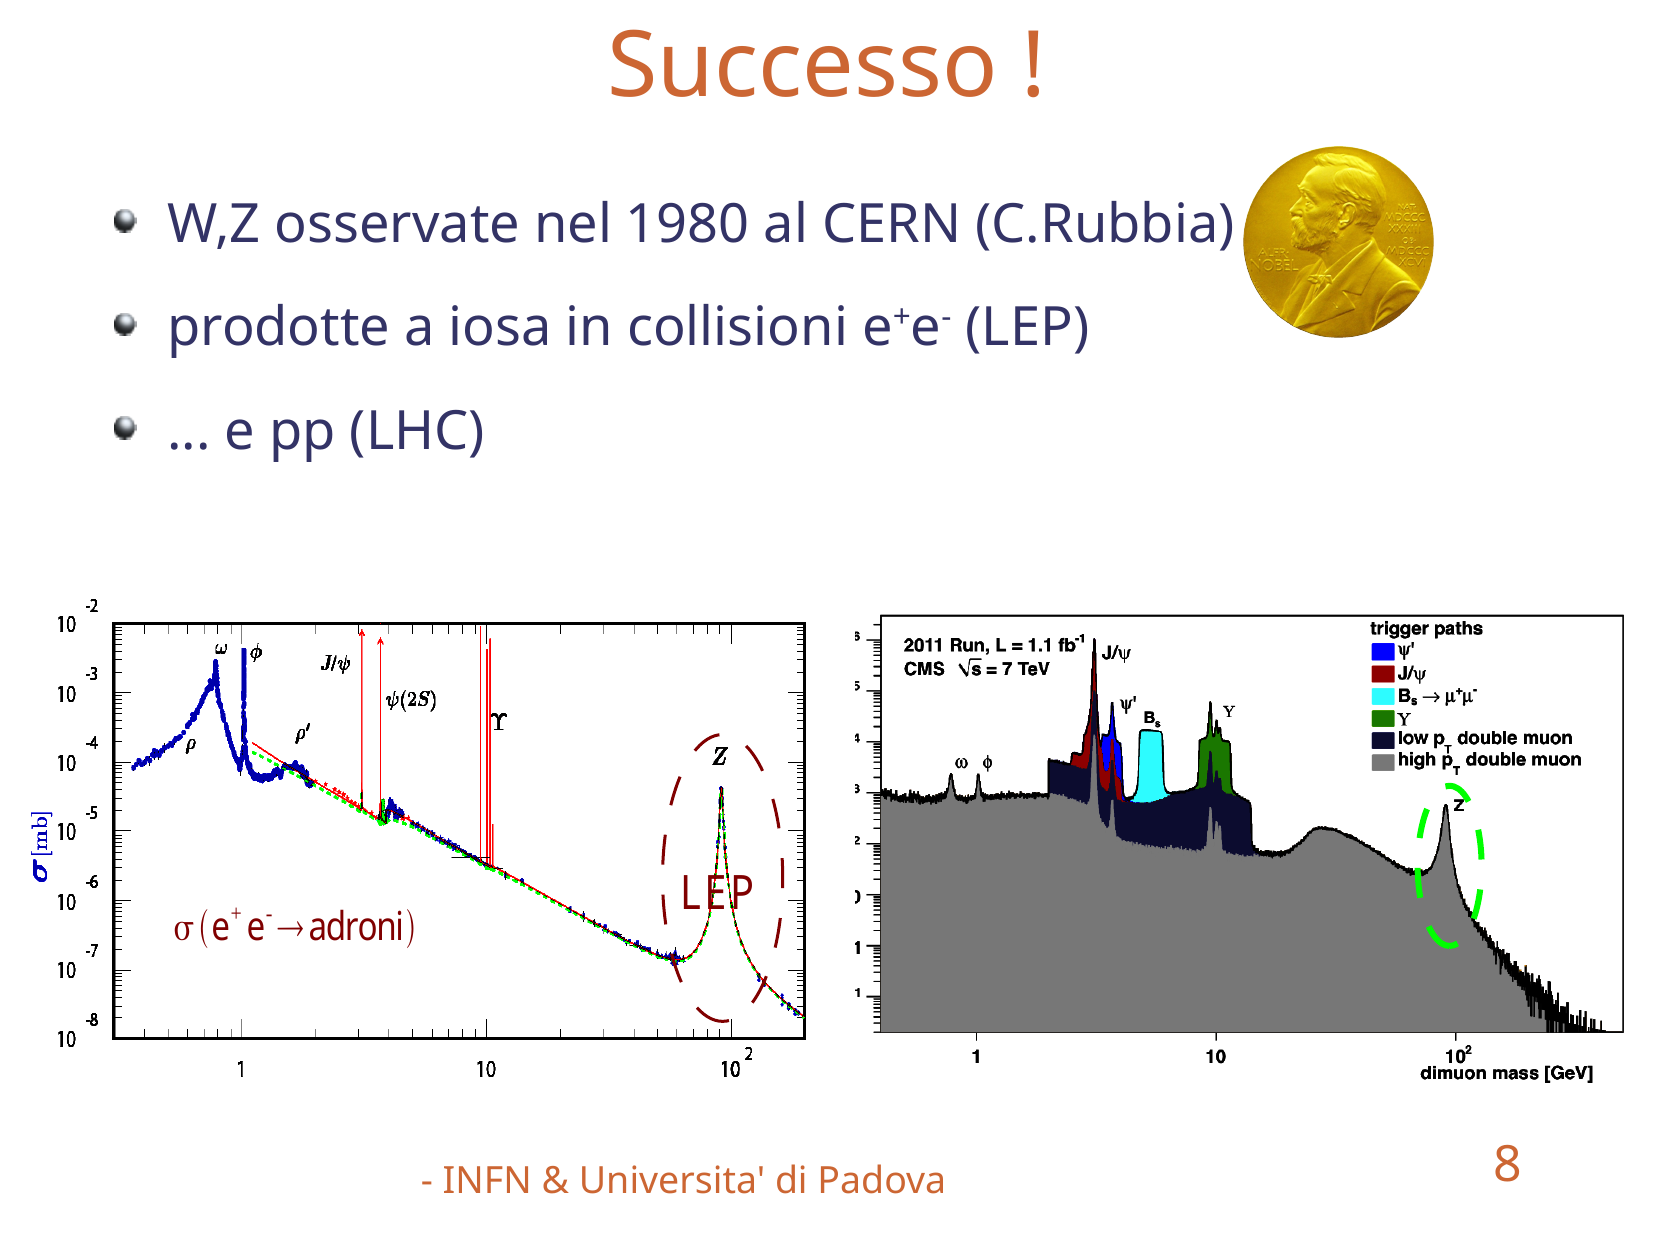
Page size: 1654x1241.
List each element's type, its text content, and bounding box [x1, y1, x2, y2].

chart [674, 865, 763, 939]
picture [1243, 146, 1434, 338]
title Successo ! [41, 0, 1613, 131]
picture [11, 576, 1641, 1093]
list W,Z osservate nel 1980 al CERN (C.Rubbia) prodotte a iosa in collisioni e+e- (LEP) ... e pp (LHC) [96, 184, 1597, 589]
chart [167, 899, 421, 965]
